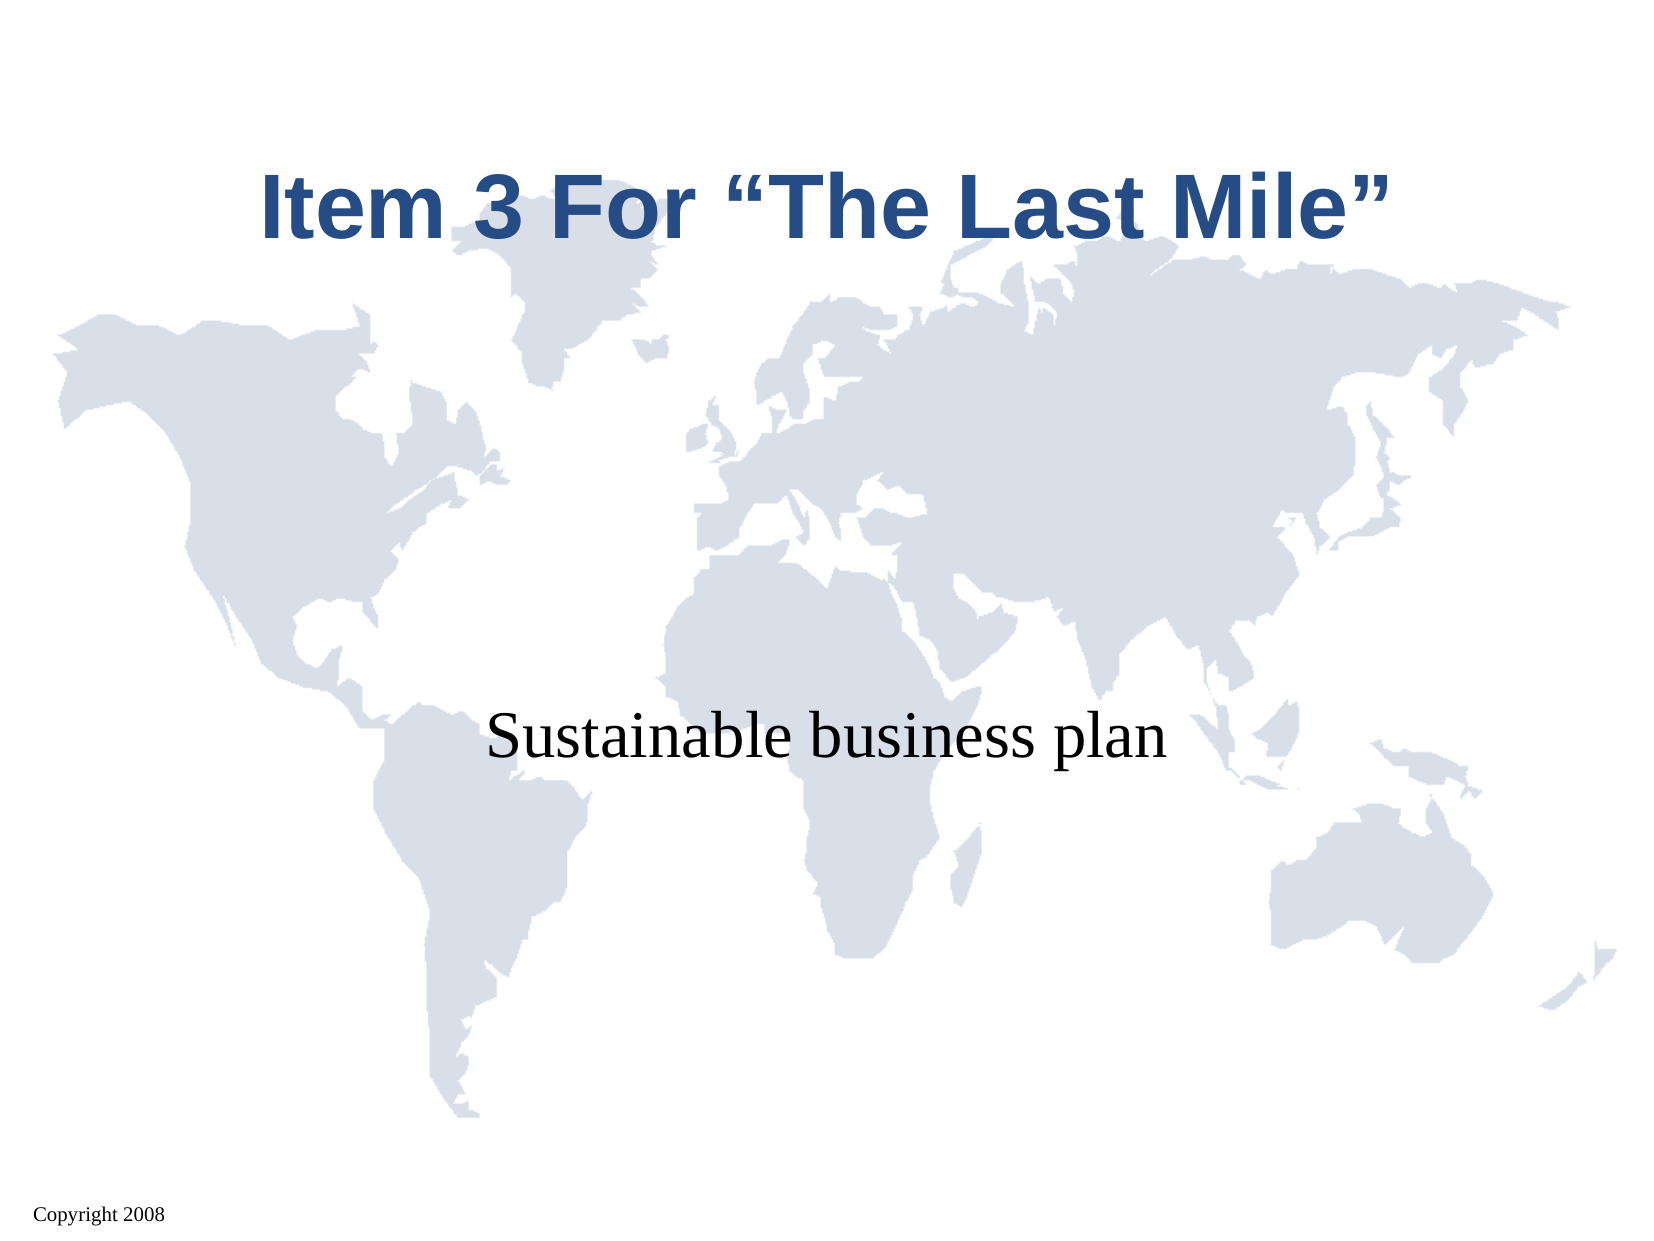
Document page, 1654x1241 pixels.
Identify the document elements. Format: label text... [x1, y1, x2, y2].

subtitle Sustainable business plan [121, 344, 1534, 1127]
picture [28, 99, 1645, 1154]
title Item 3 For “The Last Mile” [121, 102, 1534, 311]
